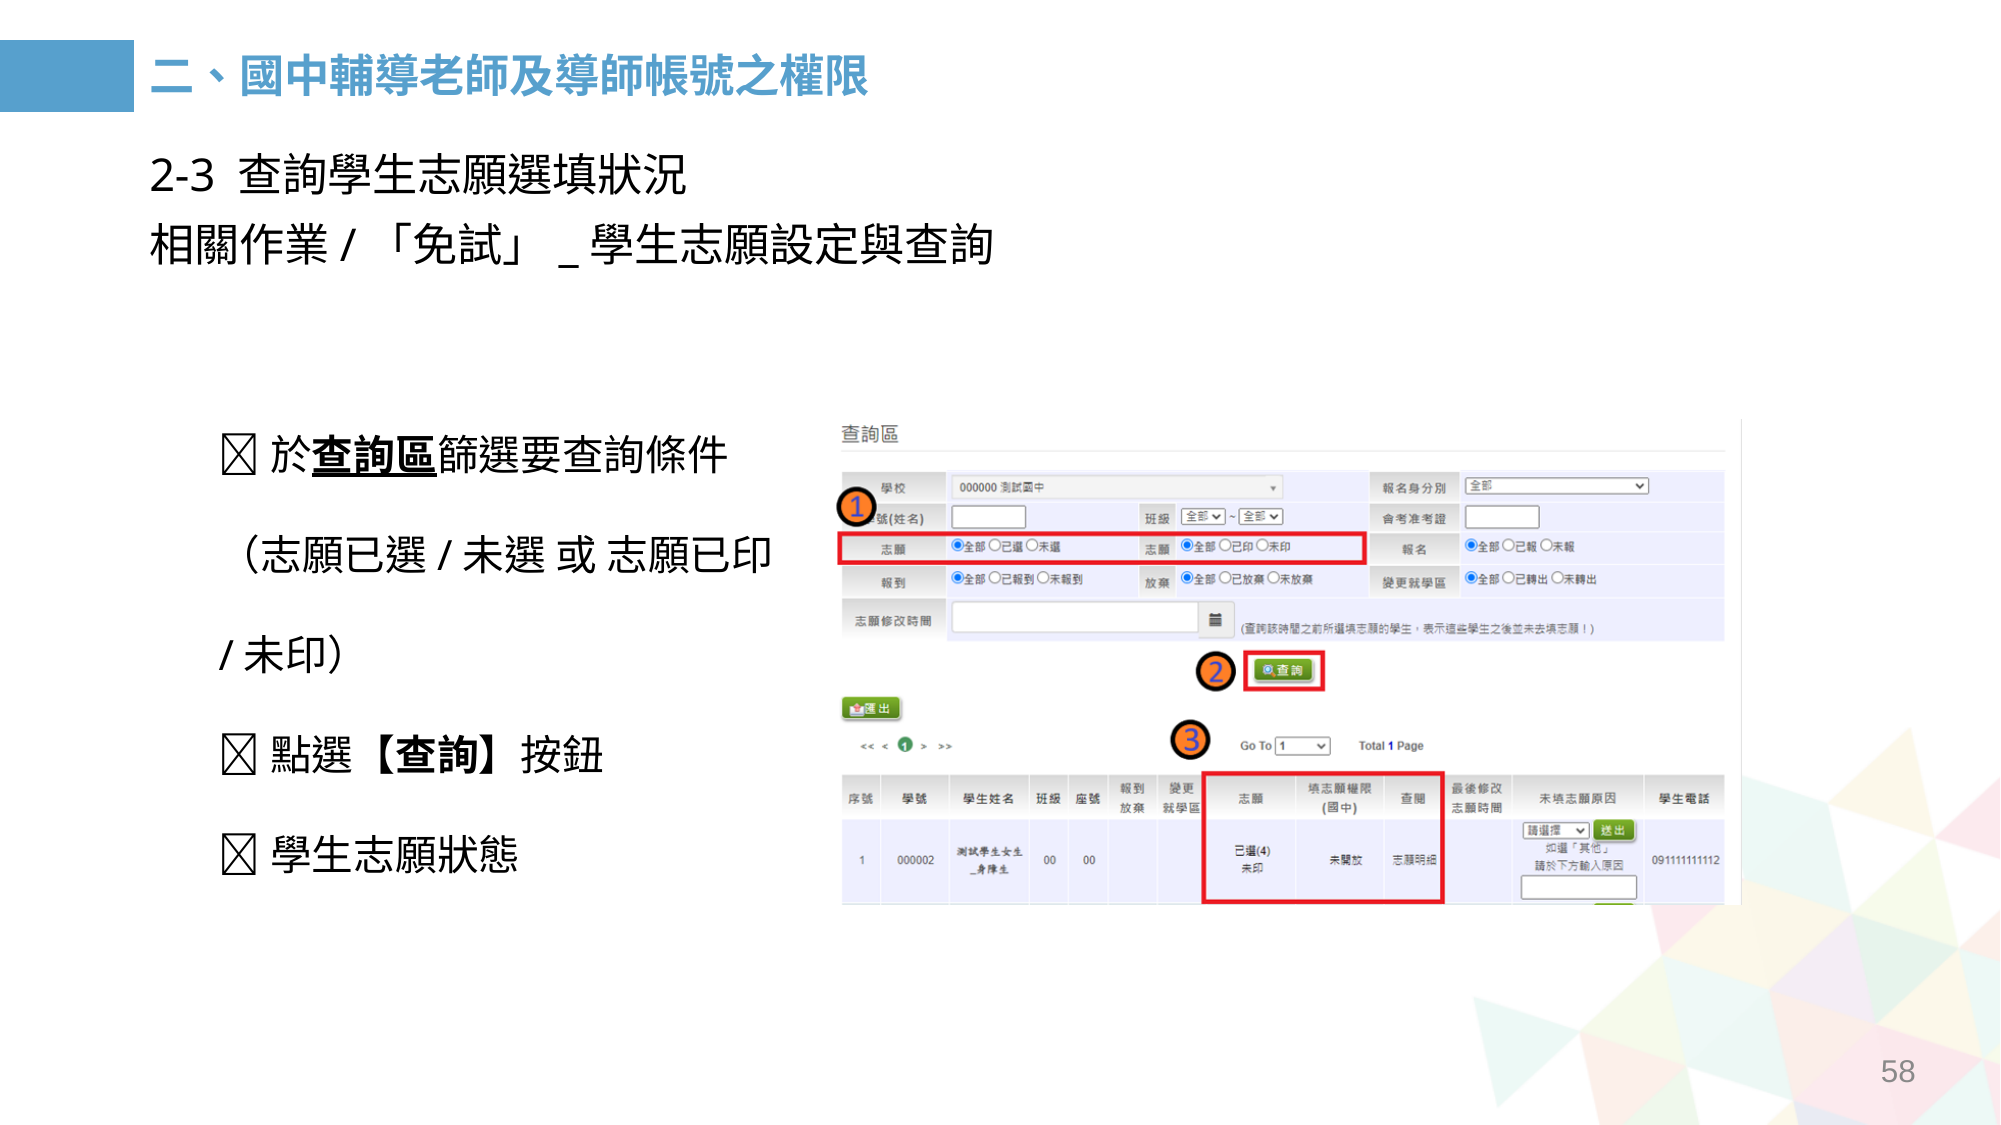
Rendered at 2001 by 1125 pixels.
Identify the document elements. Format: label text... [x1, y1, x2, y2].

text_box 於查詢區篩選要查詢條件（志願已選/未選 或 志願已印/未印） 點選【查詢】按鈕 學生志願狀態 [203, 371, 808, 886]
text_box 二、國中輔導老師及導師帳號之權限 [134, 46, 958, 124]
text_box 相關作業/「免試」_學生志願設定與查詢 [134, 208, 1062, 279]
picture [831, 419, 1742, 905]
text_box 58 [1868, 1038, 1989, 1125]
text_box 2-3 查詢學生志願選填狀況 [134, 139, 885, 217]
text_box [0, 40, 134, 112]
